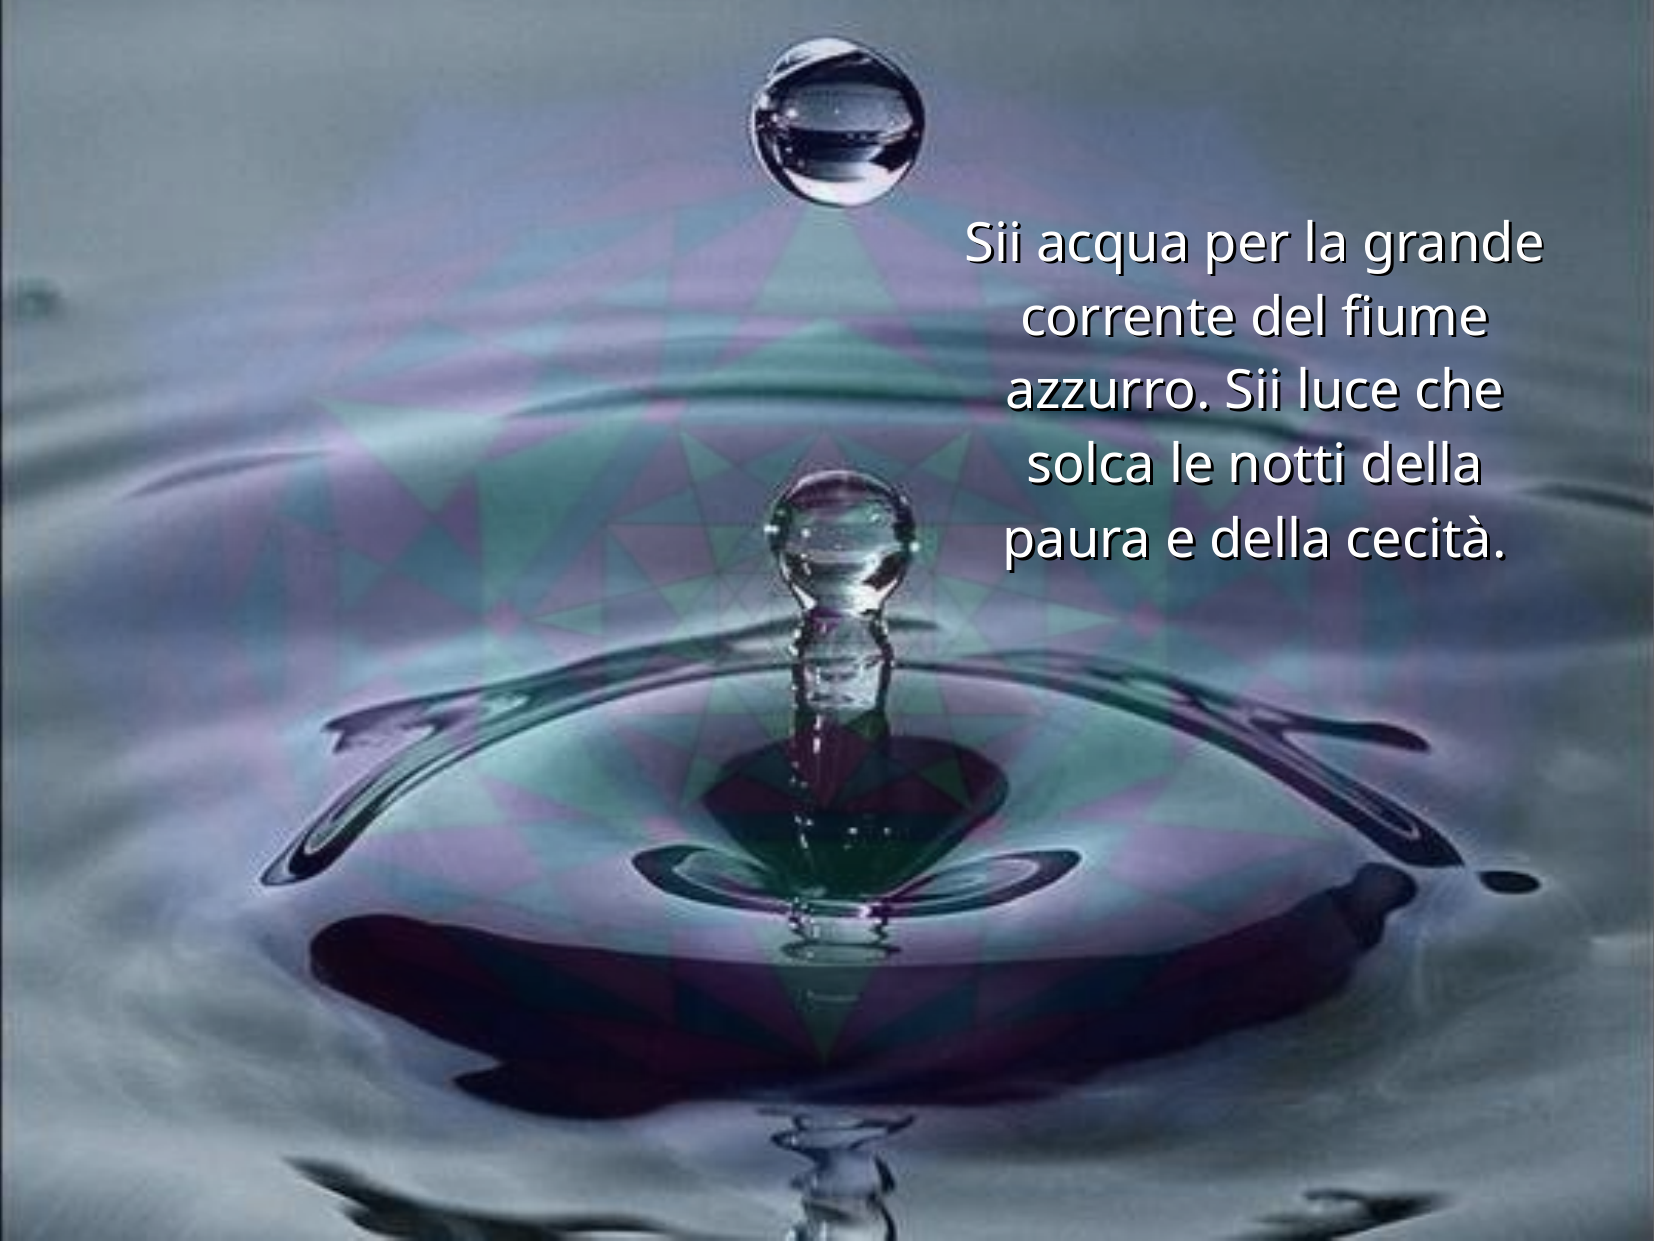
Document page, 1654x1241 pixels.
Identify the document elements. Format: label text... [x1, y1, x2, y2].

picture [0, 0, 1654, 1241]
title Sii acqua per la grande corrente del fiume azzurro. Sii luce che solca le notti della paura e della cecità. [944, 177, 1565, 599]
